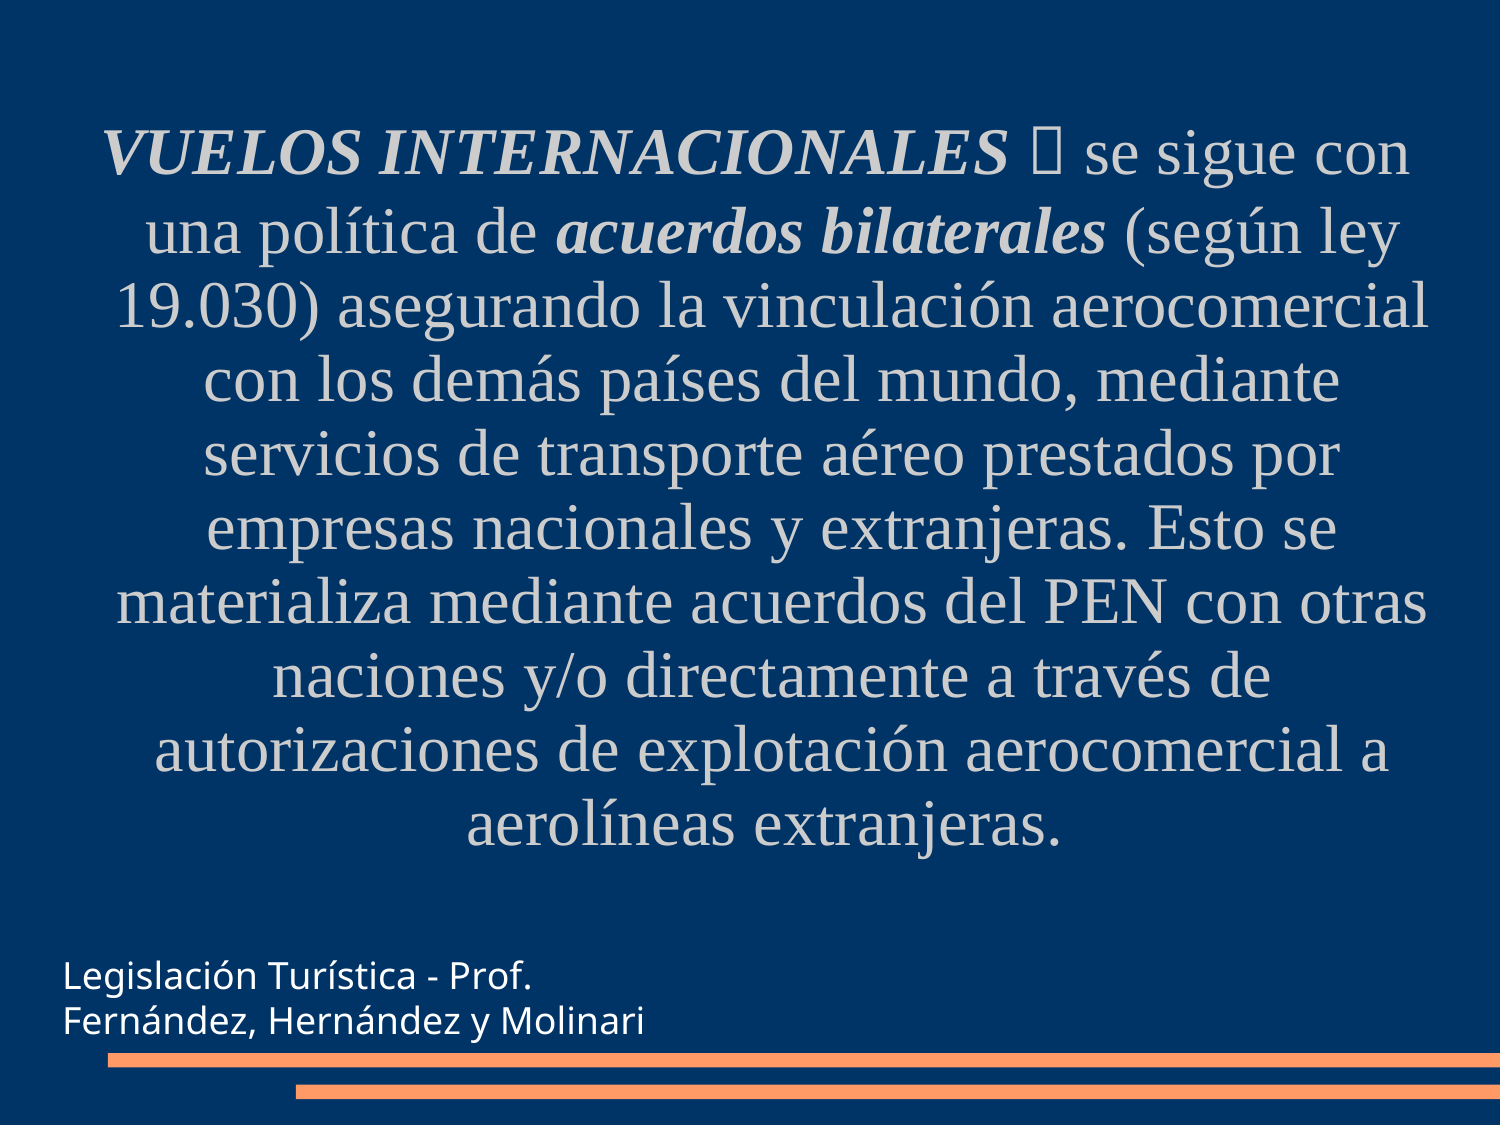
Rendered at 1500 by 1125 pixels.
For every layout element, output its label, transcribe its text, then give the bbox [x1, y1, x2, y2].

subtitle VUELOS INTERNACIONALES  se sigue con una política de acuerdos bilaterales (según ley 19.030) asegurando la vinculación aerocomercial con los demás países del mundo, mediante servicios de transporte aéreo prestados por empresas nacionales y extranjeras. Esto se materializa mediante acuerdos del PEN con otras naciones y/o directamente a través de autorizaciones de explotación aerocomercial a aerolíneas extranjeras. [59, 37, 1453, 926]
footer Legislación Turística - Prof. Fernández, Hernández y Molinari [47, 944, 746, 995]
